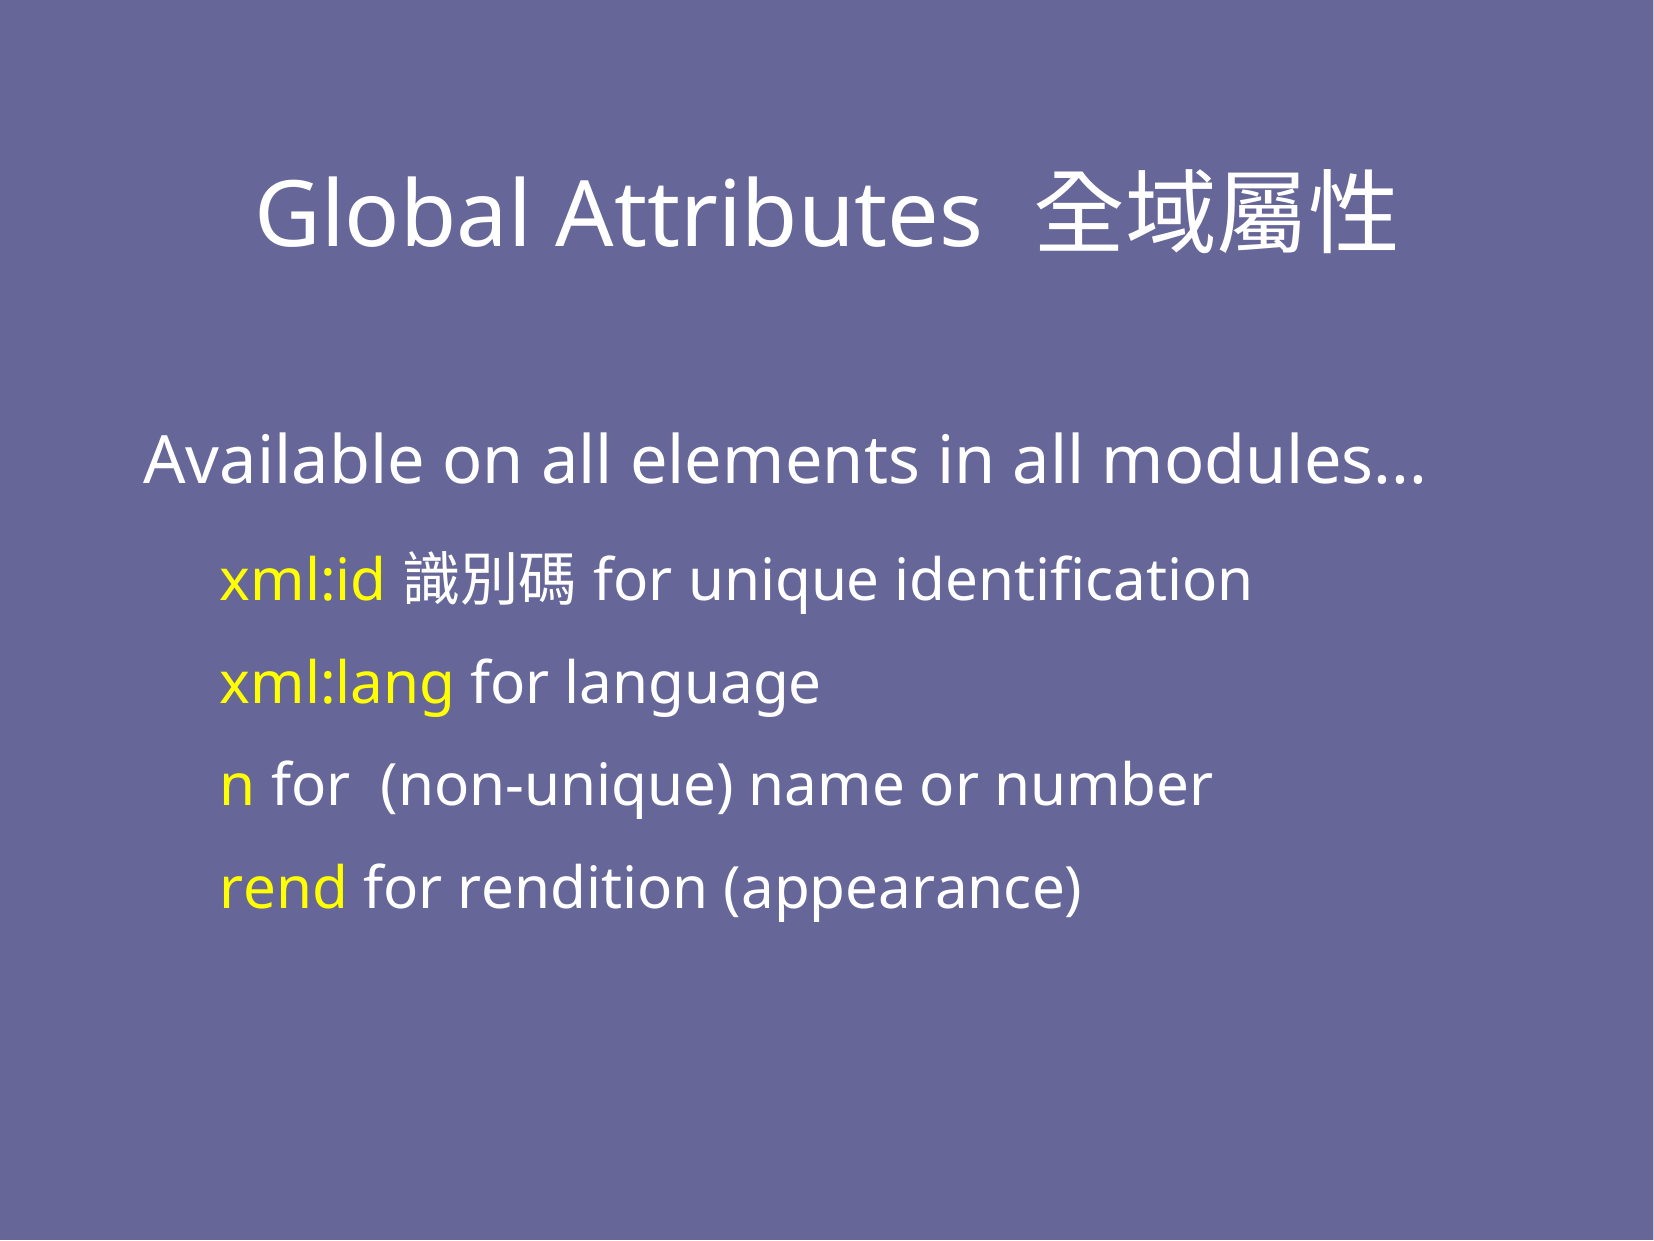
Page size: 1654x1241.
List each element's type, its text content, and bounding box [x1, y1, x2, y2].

title Global Attributes 全域屬性 [121, 102, 1534, 310]
list Available on all elements in all modules... xml:id識別碼for unique identification xml:lang for language n for (non-unique) name or number rend for rendition (appearance) [125, 412, 1538, 1232]
